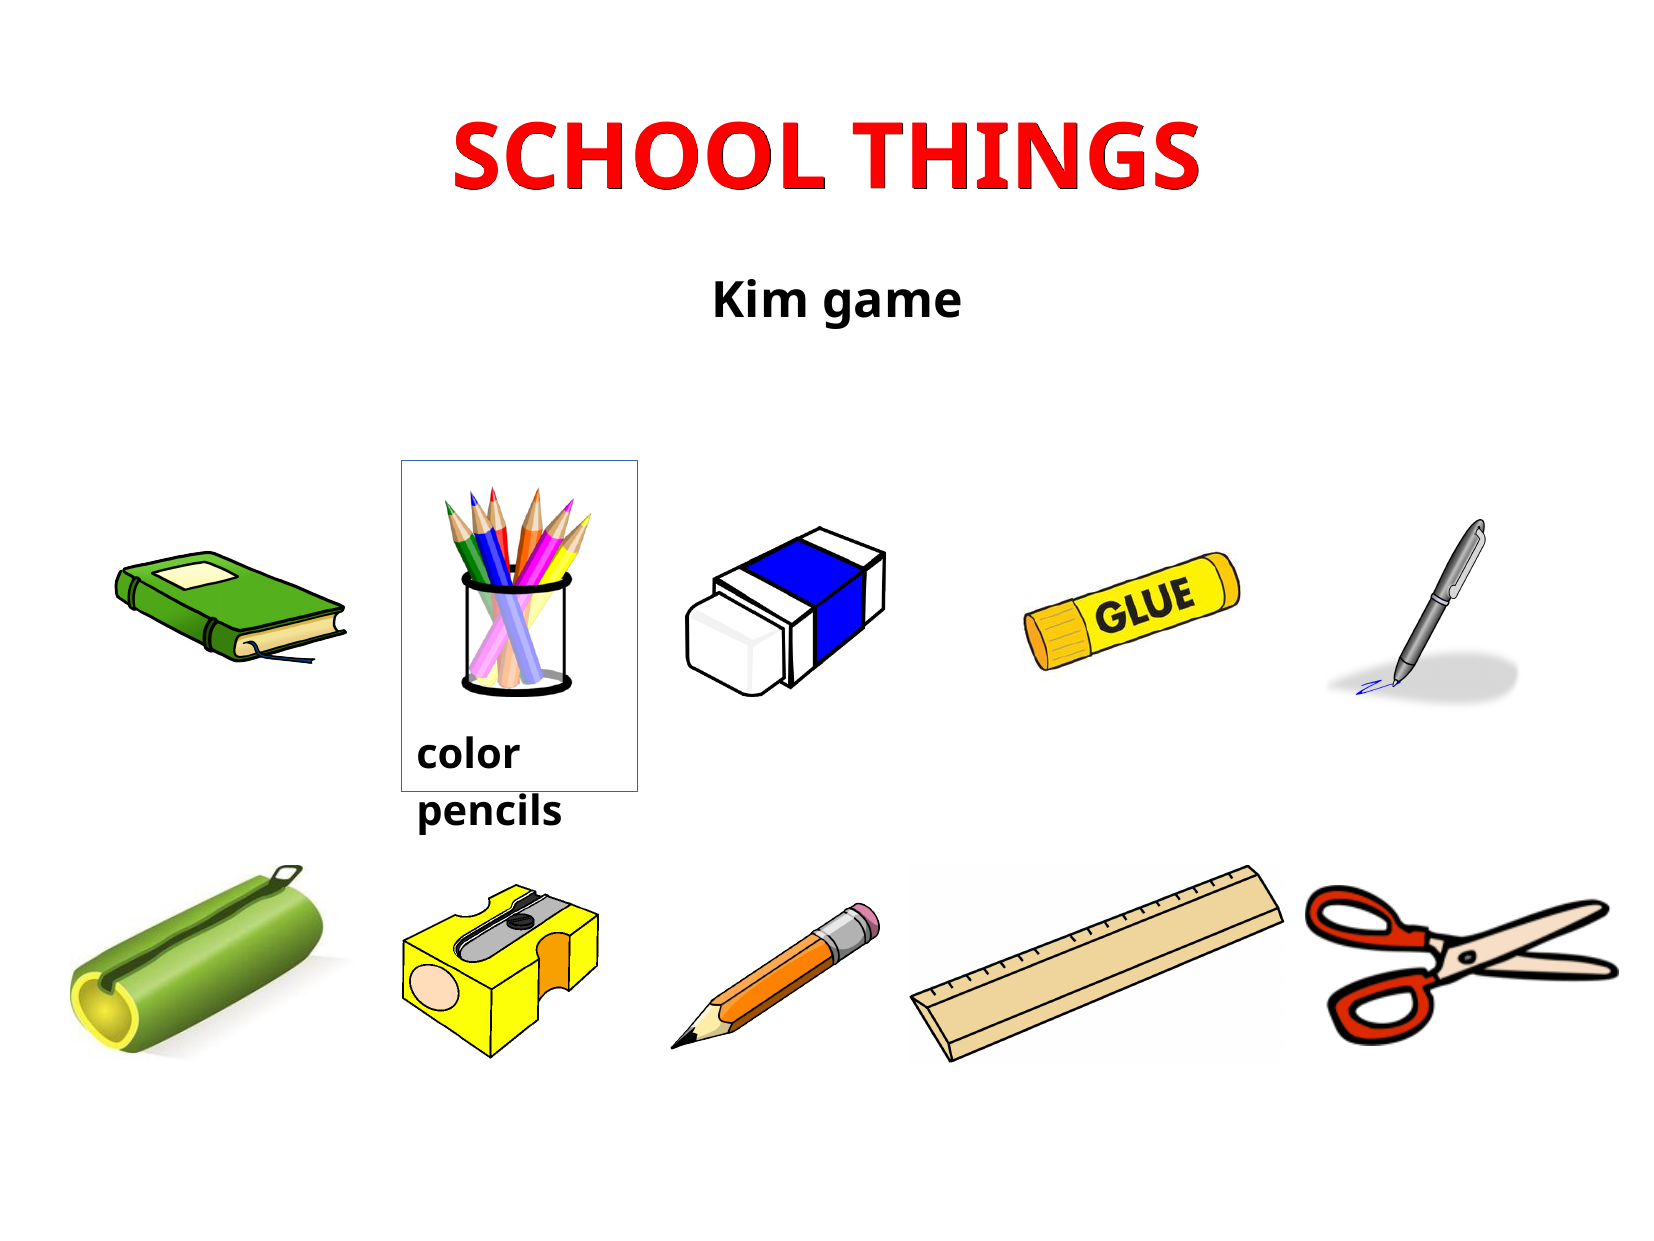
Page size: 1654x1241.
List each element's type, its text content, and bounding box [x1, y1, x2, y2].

picture [377, 850, 628, 1083]
picture [1022, 502, 1241, 721]
picture [445, 486, 591, 697]
title SCHOOL THINGS [82, 49, 1571, 257]
text_box Kim game [696, 256, 1111, 334]
picture [108, 543, 355, 674]
picture [909, 865, 1286, 1063]
text_box color pencils [402, 716, 637, 791]
picture [70, 865, 355, 1063]
picture [661, 890, 889, 1062]
text_box color pencils [401, 716, 650, 815]
picture [1311, 519, 1533, 717]
picture [685, 526, 886, 697]
picture [1305, 885, 1619, 1046]
